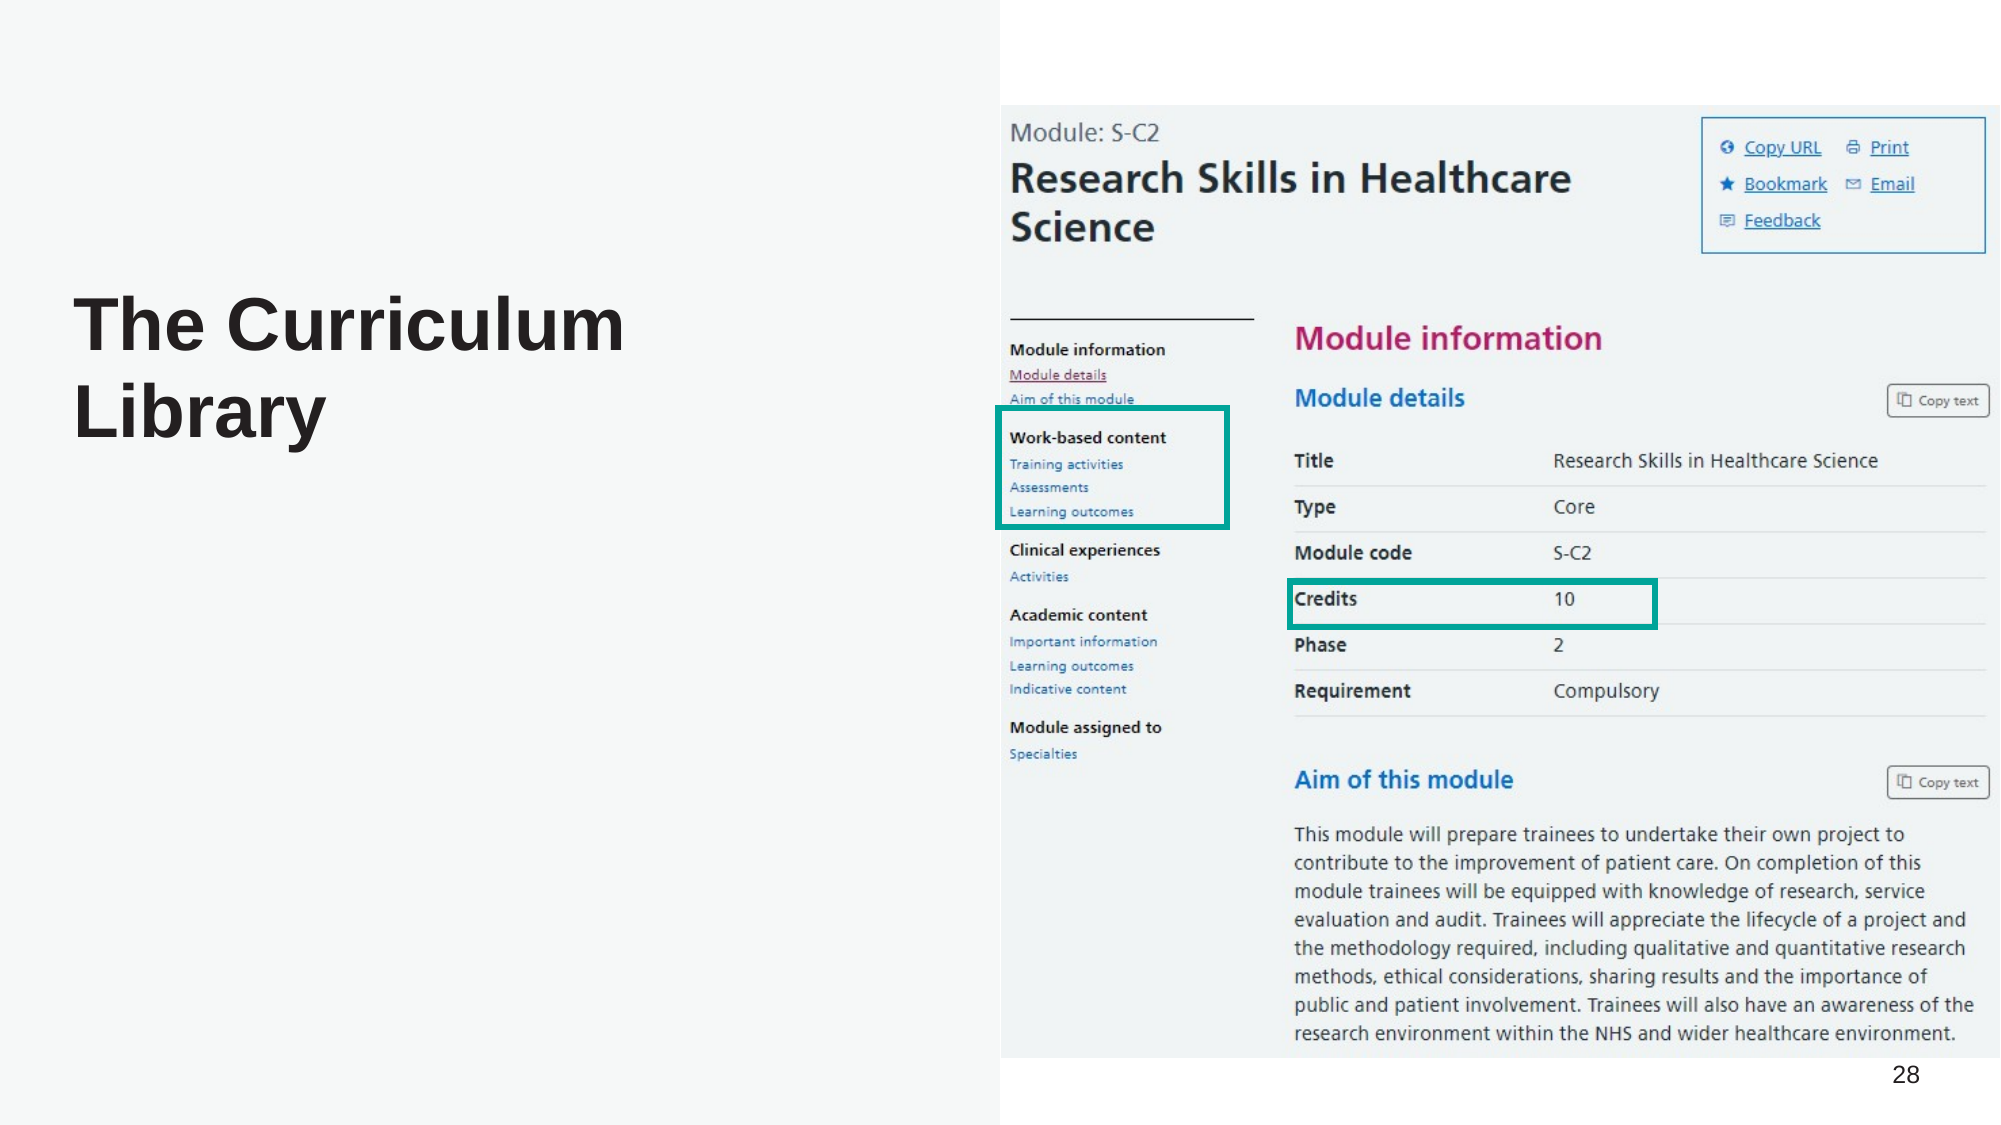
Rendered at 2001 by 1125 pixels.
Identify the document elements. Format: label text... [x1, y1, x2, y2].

picture [1001, 105, 2000, 1058]
title The Curriculum Library [58, 270, 864, 784]
picture [1002, 411, 1224, 524]
